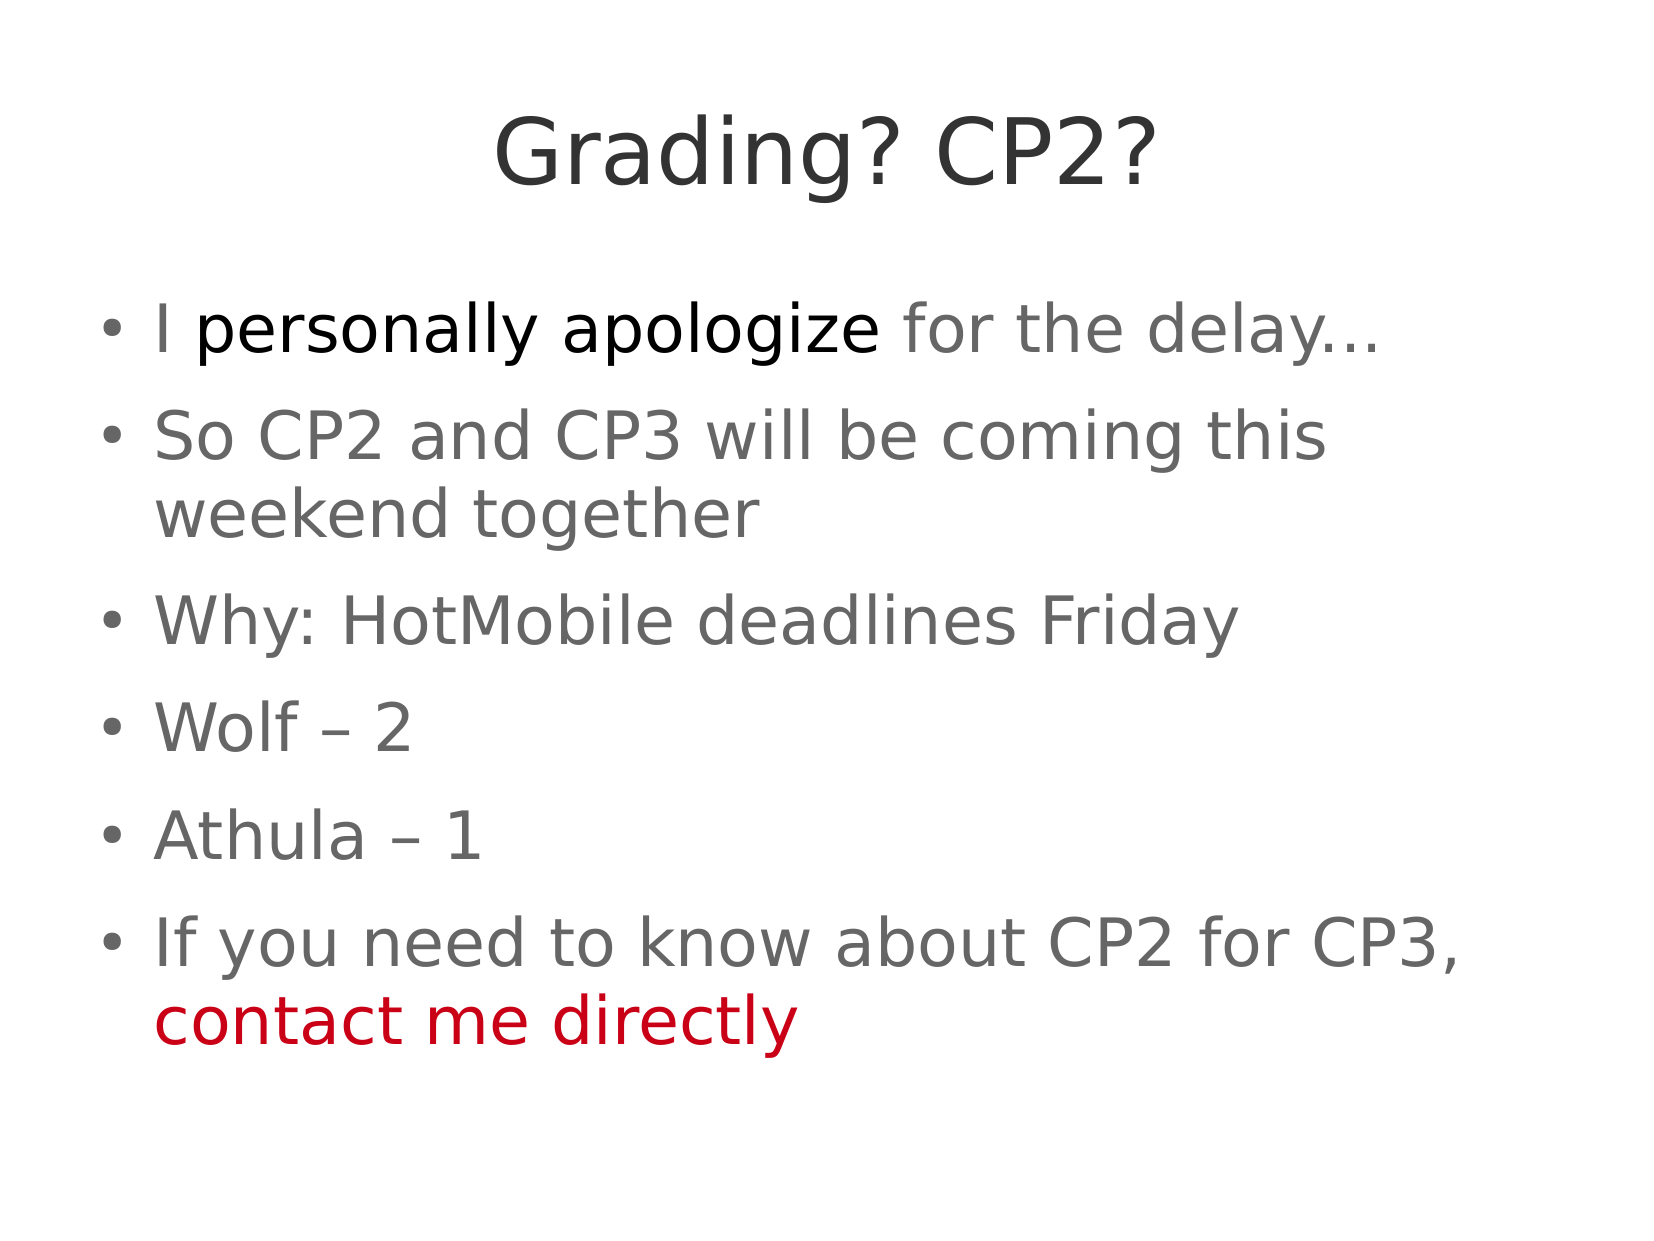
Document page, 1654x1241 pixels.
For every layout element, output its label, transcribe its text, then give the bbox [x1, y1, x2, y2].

title Grading? CP2? [82, 49, 1571, 257]
list I personally apologize for the delay... So CP2 and CP3 will be coming this weekend together Why: HotMobile deadlines Friday Wolf – 2 Athula – 1 If you need to know about CP2 for CP3, contact me directly [82, 290, 1571, 1109]
